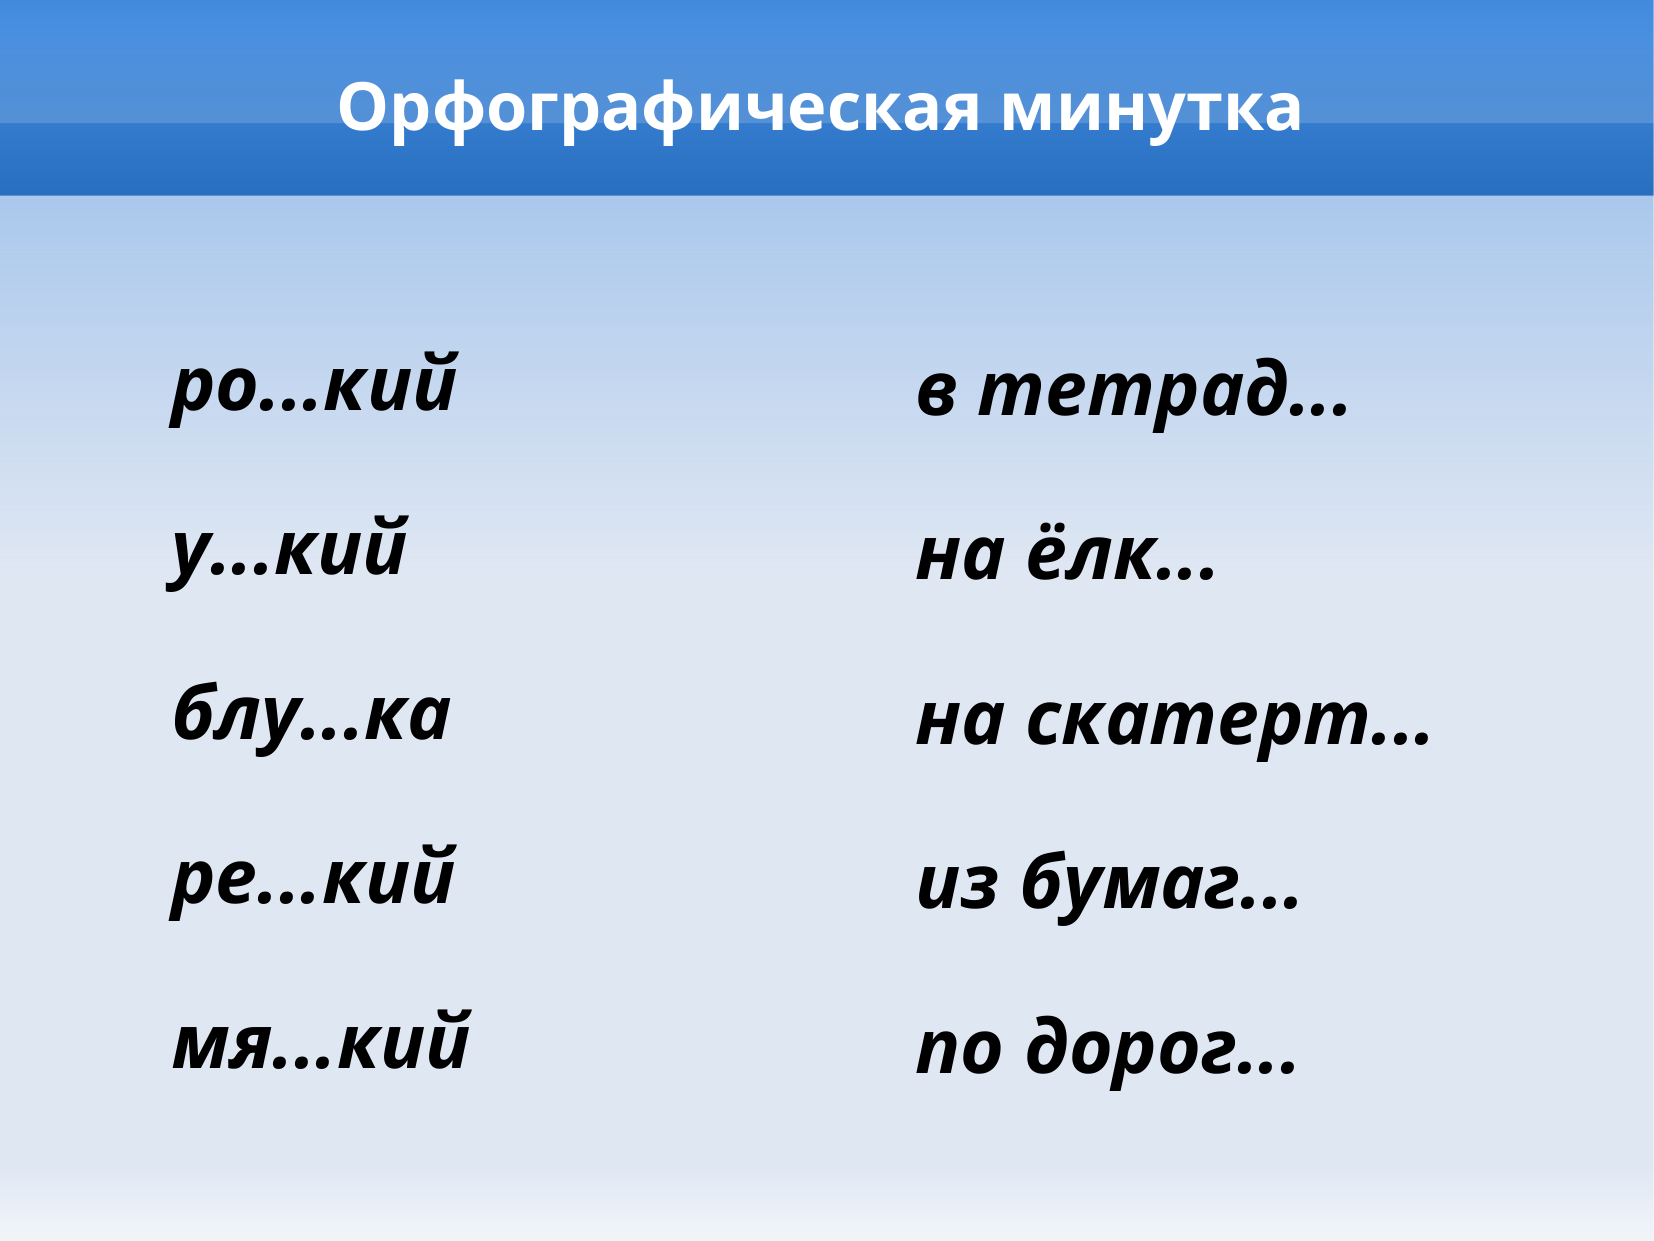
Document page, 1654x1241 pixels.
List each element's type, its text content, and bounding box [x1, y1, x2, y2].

list в тетрад... на ёлк... на скатерт... из бумаг... по дорог... [826, 295, 1553, 1099]
list ро...кий у...кий блу...ка ре...кий мя...кий [82, 290, 809, 1152]
title Орфографическая минутка [76, 0, 1565, 208]
